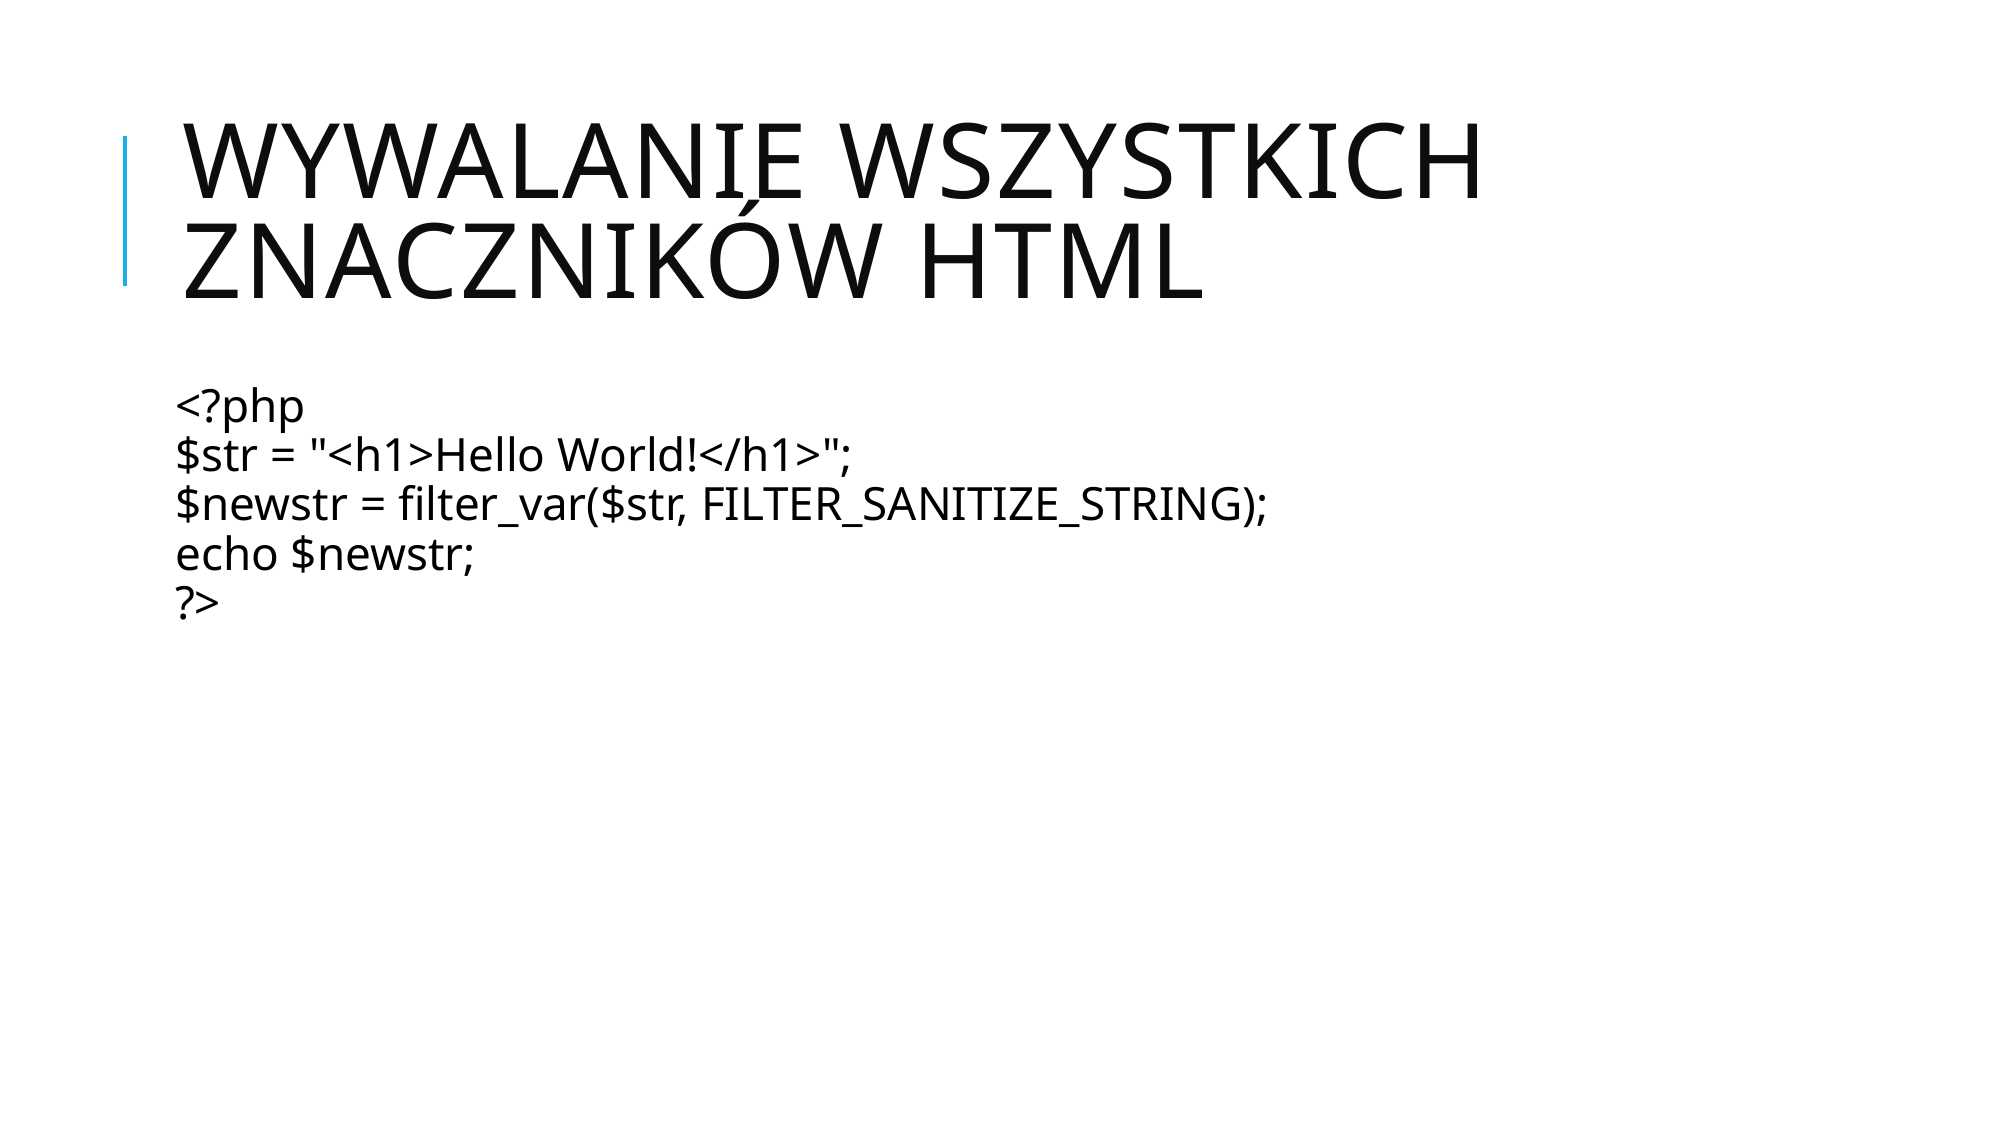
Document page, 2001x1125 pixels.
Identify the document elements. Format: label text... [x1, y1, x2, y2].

list <?php $str = "<h1>Hello World!</h1>"; $newstr = filter_var($str, FILTER_SANITIZE_STRING); echo $newstr; ?> [168, 375, 1763, 1036]
title Wywalanie wszystkich znaczników HTML [168, 96, 1763, 343]
